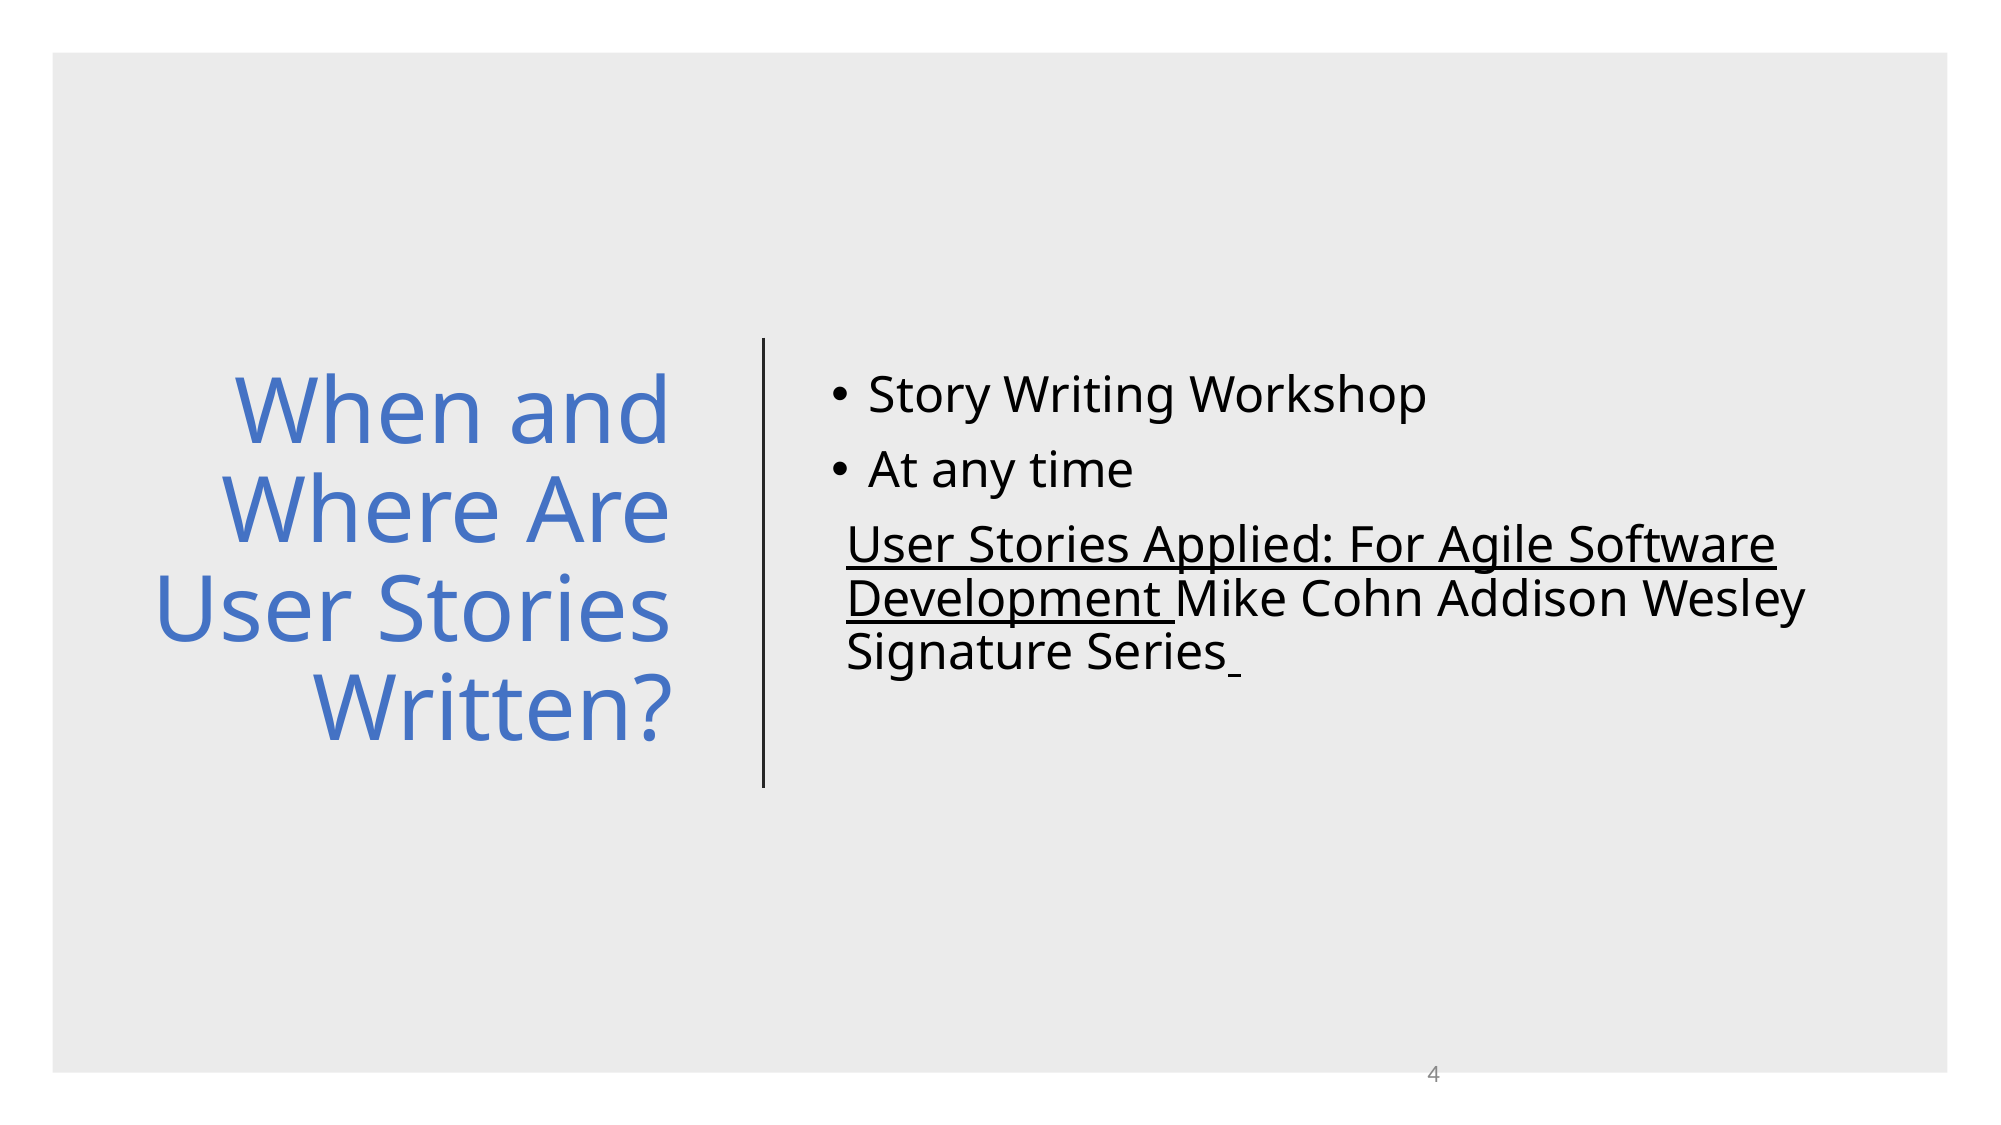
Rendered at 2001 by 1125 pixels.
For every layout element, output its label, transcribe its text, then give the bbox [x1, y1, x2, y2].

list Story Writing Workshop At any time User Stories Applied: For Agile Software Development Mike Cohn Addison Wesley Signature Series [816, 158, 1863, 967]
text_box [53, 53, 1947, 1073]
text_box 4 [1412, 1042, 1863, 1103]
title When and Where Are User Stories Written? [137, 158, 711, 967]
